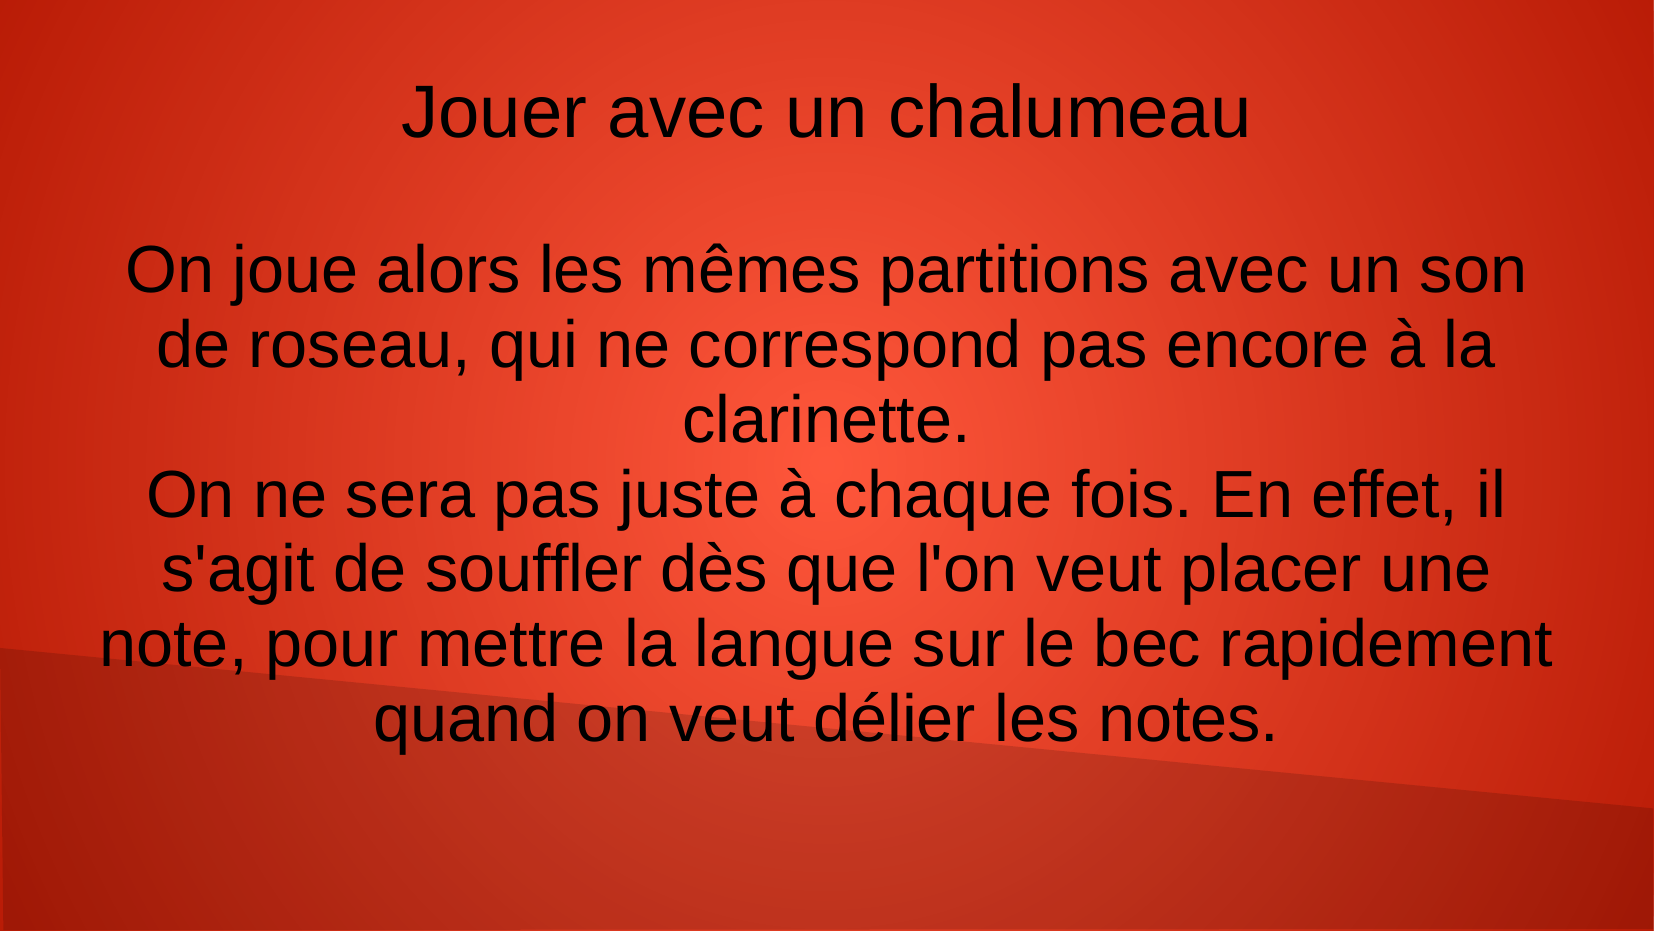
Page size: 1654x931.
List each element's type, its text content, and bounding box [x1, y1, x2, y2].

subtitle On joue alors les mêmes partitions avec un son de roseau, qui ne correspond pas encore à la clarinette. On ne sera pas juste à chaque fois. En effet, il s'agit de souffler dès que l'on veut placer une note, pour mettre la langue sur le bec rapidement quand on veut délier les notes. [82, 224, 1571, 764]
title Jouer avec un chalumeau [82, 35, 1571, 189]
